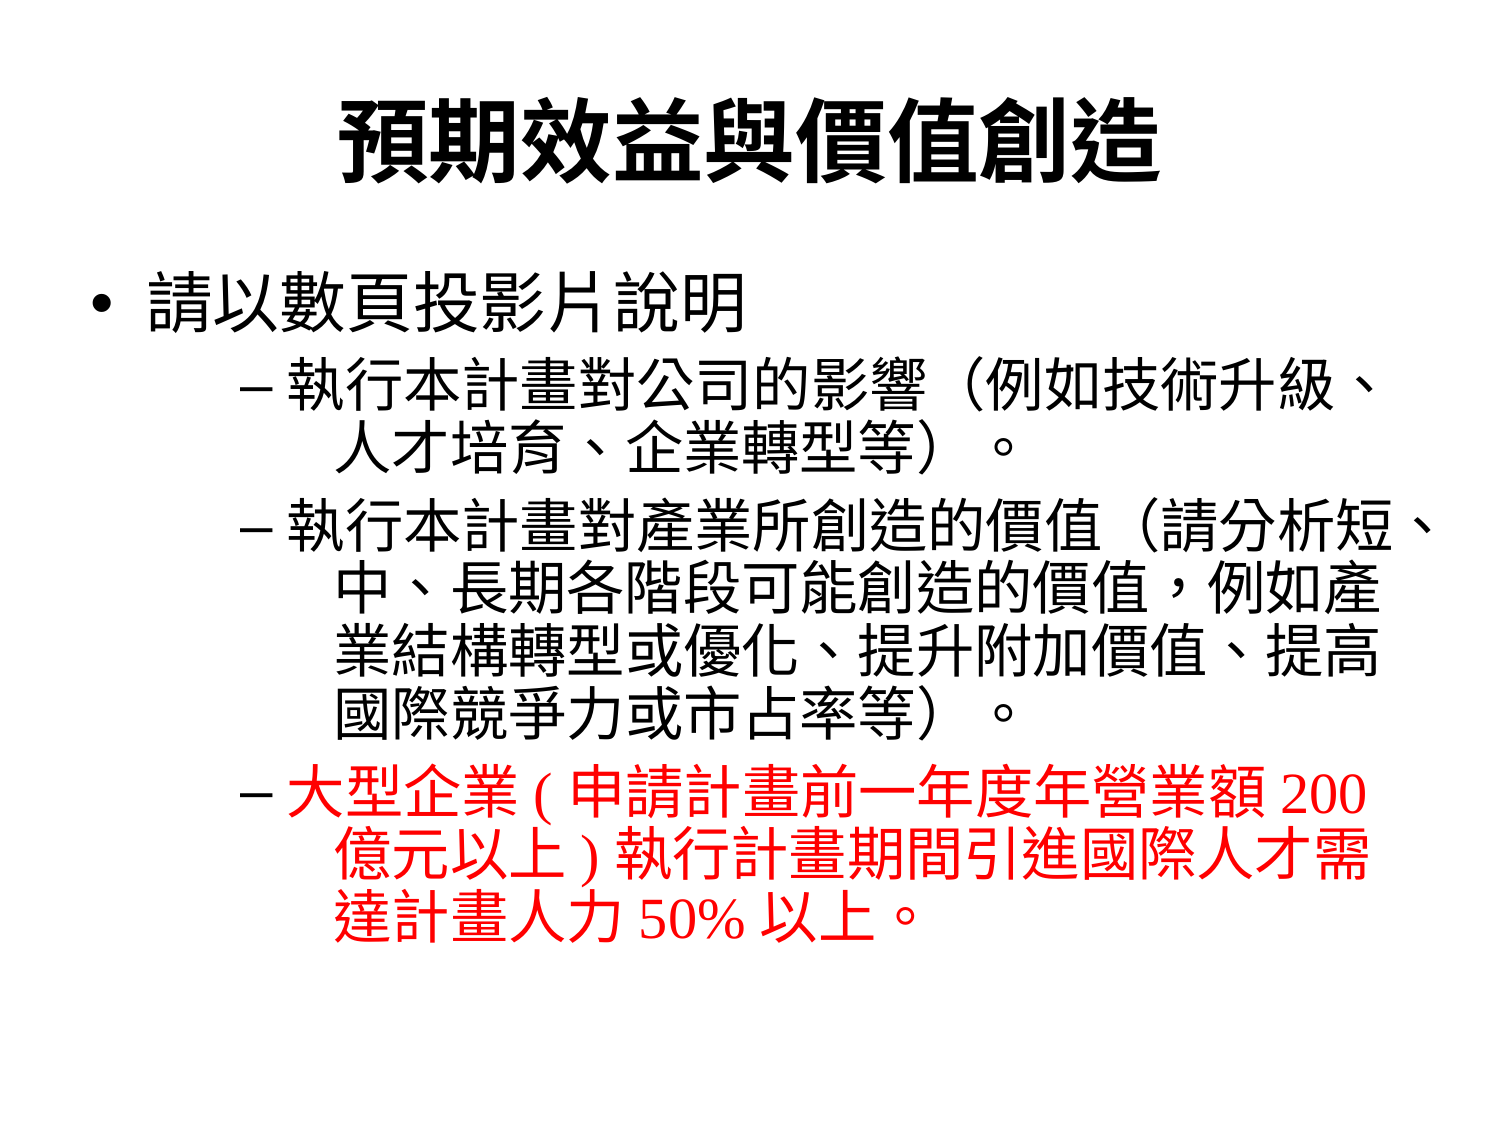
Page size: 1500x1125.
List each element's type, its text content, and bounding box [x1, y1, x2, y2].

title 預期效益與價值創造 [75, 45, 1426, 233]
list 請以數頁投影片說明 執行本計畫對公司的影響（例如技術升級、人才培育、企業轉型等）。 執行本計畫對產業所創造的價值（請分析短、中、長期各階段可能創造的價值，例如產業結構轉型或優化、提升附加價值、提高國際競爭力或市占率等）。 大型企業(申請計畫前一年度年營業額200億元以上)執行計畫期間引進國際人才需達計畫人力50%以上。 [75, 262, 1426, 1005]
